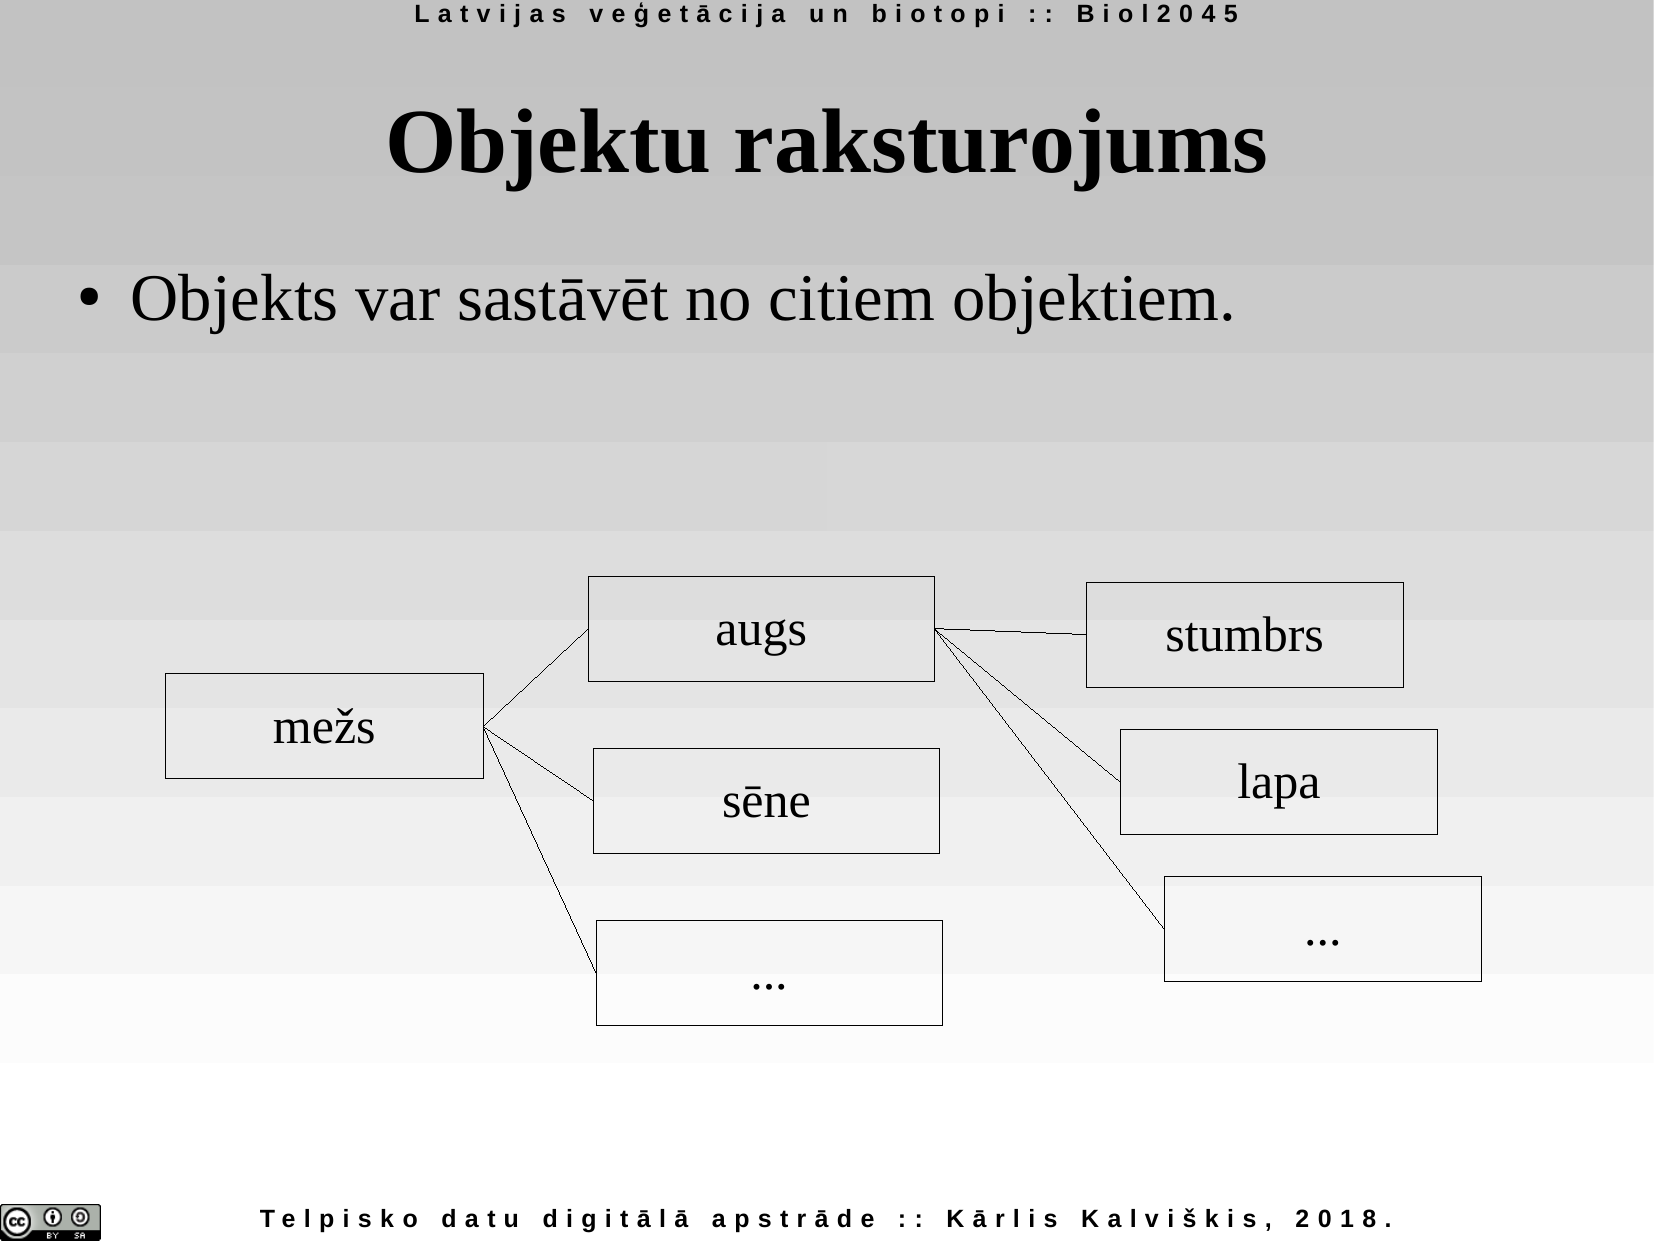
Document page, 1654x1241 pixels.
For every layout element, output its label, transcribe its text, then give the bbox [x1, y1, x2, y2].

list Objekts var sastāvēt no citiem objektiem. [59, 261, 1596, 1175]
text_box stumbrs [1086, 582, 1404, 688]
text_box ... [596, 920, 943, 1026]
text_box augs [588, 576, 935, 682]
text_box mežs [165, 673, 484, 779]
text_box lapa [1120, 729, 1438, 835]
title Objektu raksturojums [59, 37, 1596, 246]
picture [0, 0, 1654, 1241]
text_box sēne [593, 748, 940, 854]
text_box ... [1164, 876, 1482, 982]
